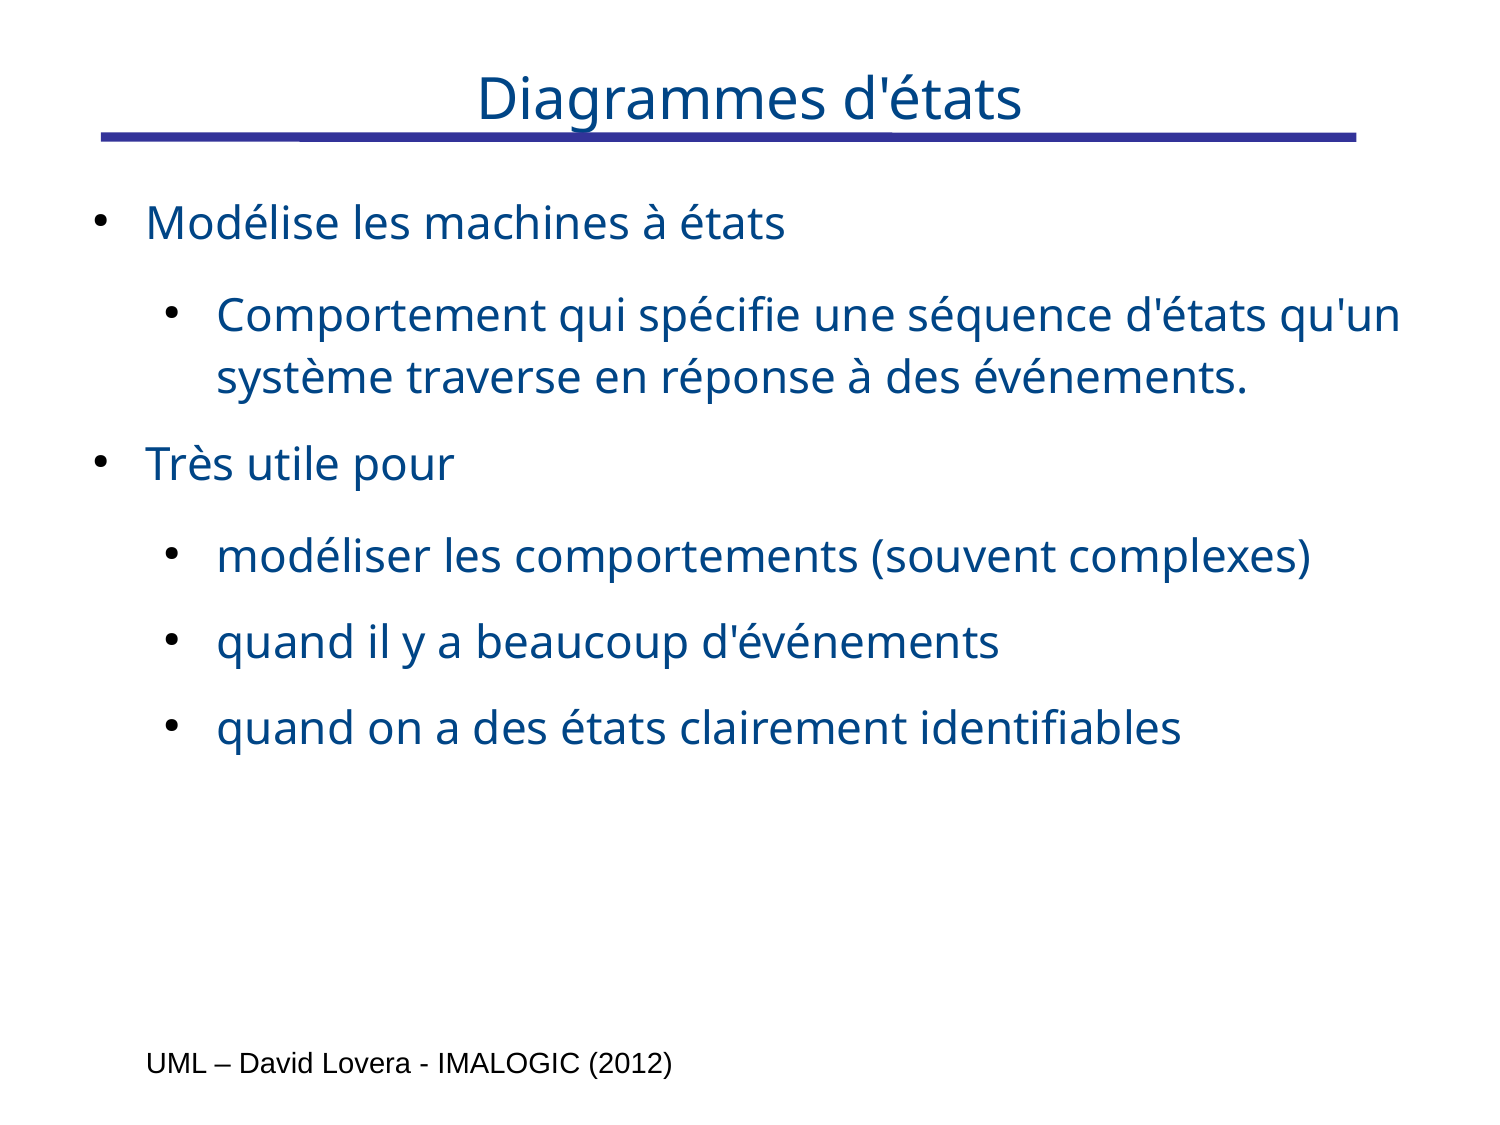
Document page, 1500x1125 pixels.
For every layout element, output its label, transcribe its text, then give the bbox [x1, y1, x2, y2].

list UML – David Lovera - IMALOGIC (2012) [74, 1047, 1425, 1087]
title Diagrammes d'états [74, 44, 1425, 150]
list Modélise les machines à états Comportement qui spécifie une séquence d'états qu'un système traverse en réponse à des événements. Très utile pour modéliser les comportements (souvent complexes) quand il y a beaucoup d'événements quand on a des états clairement identifiables [74, 190, 1425, 953]
